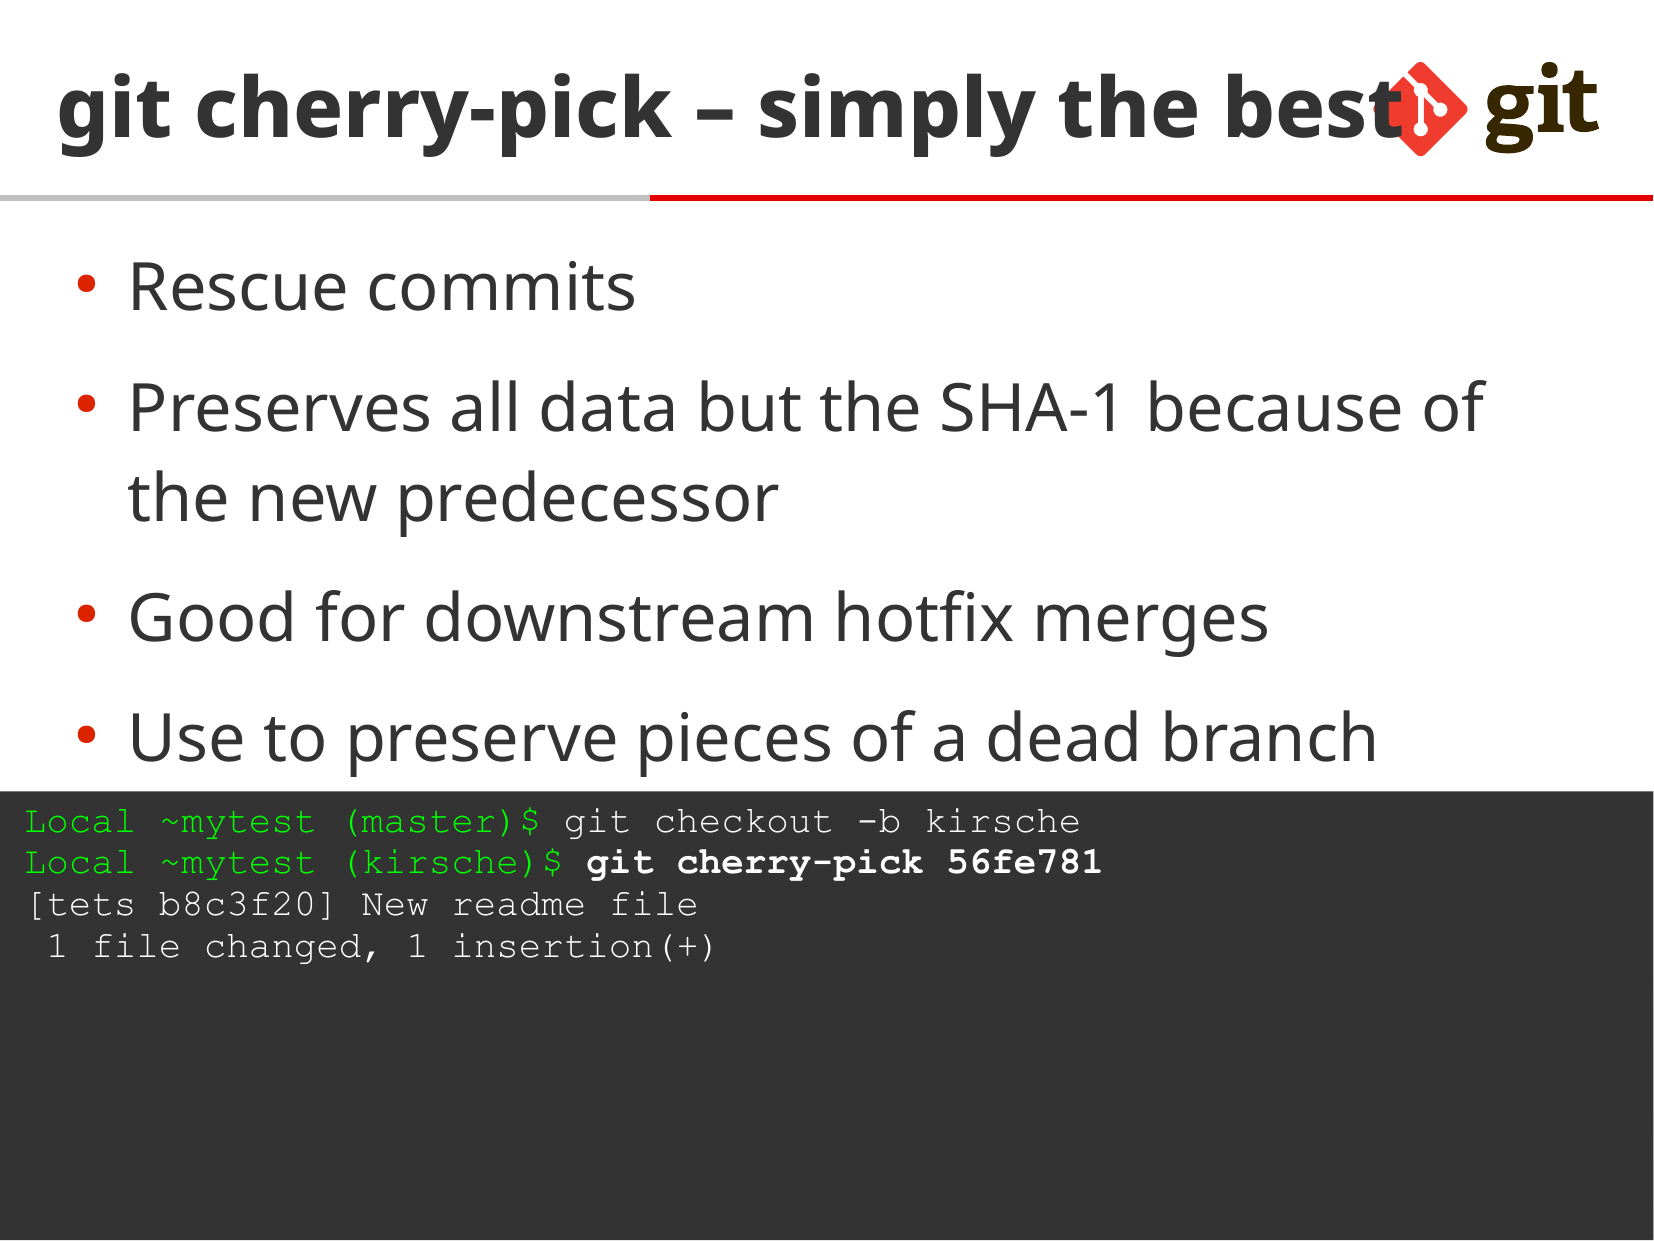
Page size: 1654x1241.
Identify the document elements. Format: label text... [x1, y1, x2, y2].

text_box Local ~mytest (master)$ git checkout -b kirsche Local ~mytest (kirsche)$ git cherry-pick 56fe781 [tets b8c3f20] New readme file 1 file changed, 1 insertion(+) [0, 791, 1654, 1241]
list Rescue commits Preserves all data but the SHA-1 because of the new predecessor Good for downstream hotfix merges Use to preserve pieces of a dead branch [56, 239, 1595, 762]
title git cherry-pick – simply the best [56, 36, 1546, 175]
